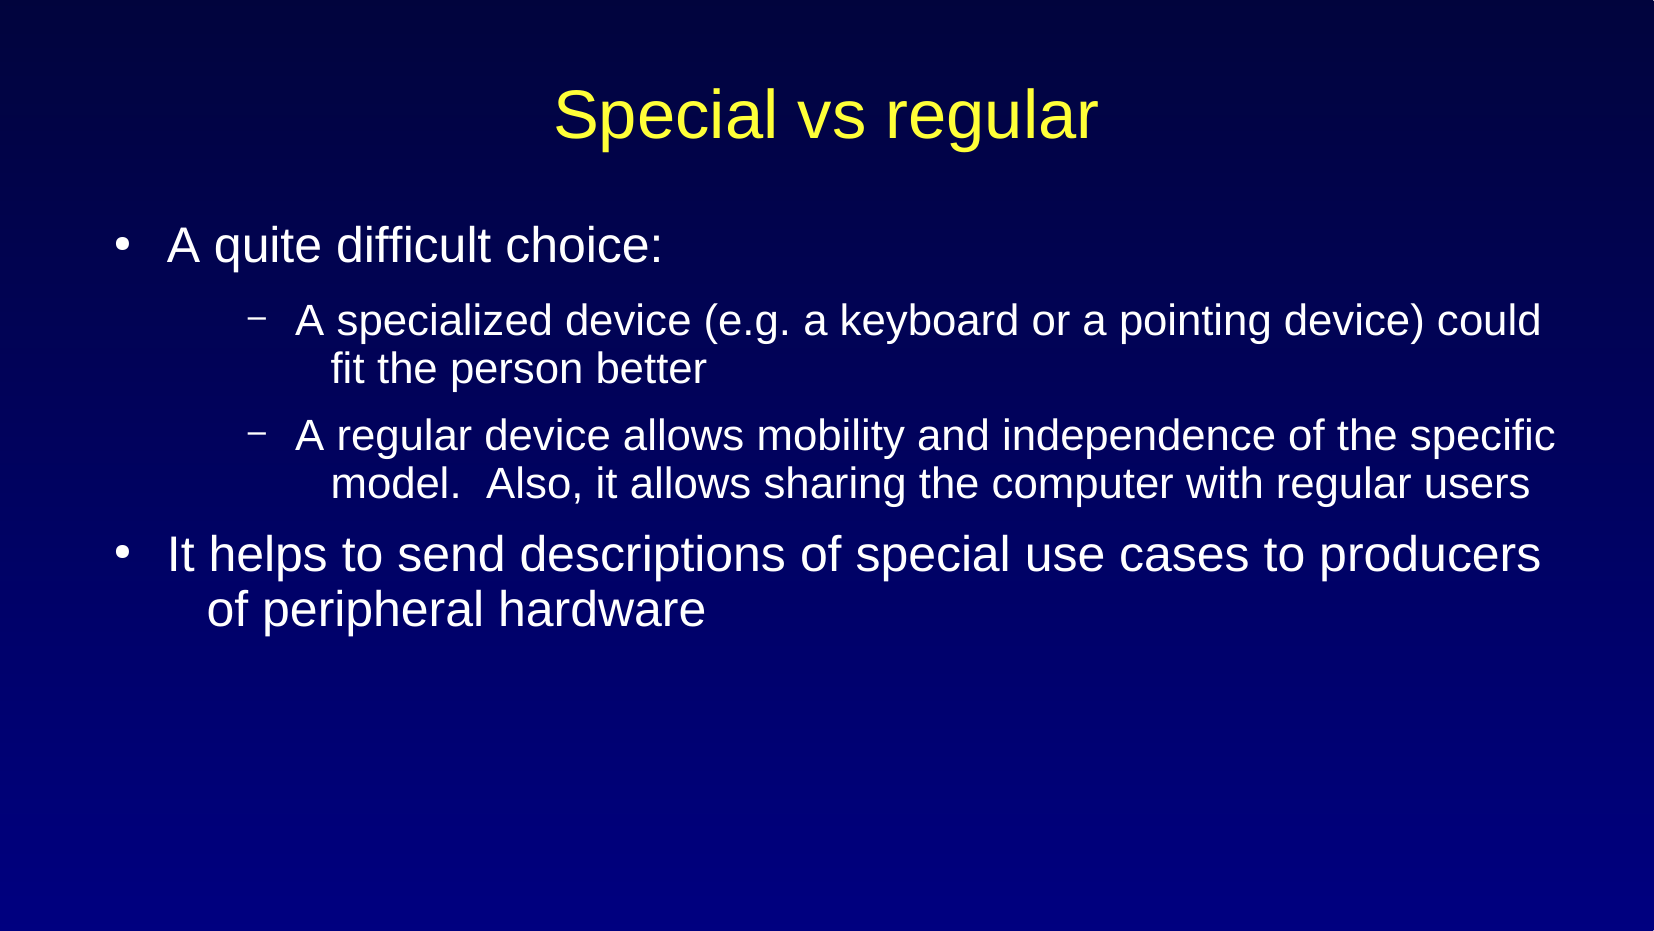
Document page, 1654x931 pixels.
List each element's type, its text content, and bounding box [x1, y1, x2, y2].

list A quite difficult choice: A specialized device (e.g. a keyboard or a pointing device) could fit the person better A regular device allows mobility and independence of the specific model. Also, it allows sharing the computer with regular users It helps to send descriptions of special use cases to producers of peripheral hardware [82, 217, 1571, 758]
title Special vs regular [82, 37, 1571, 193]
